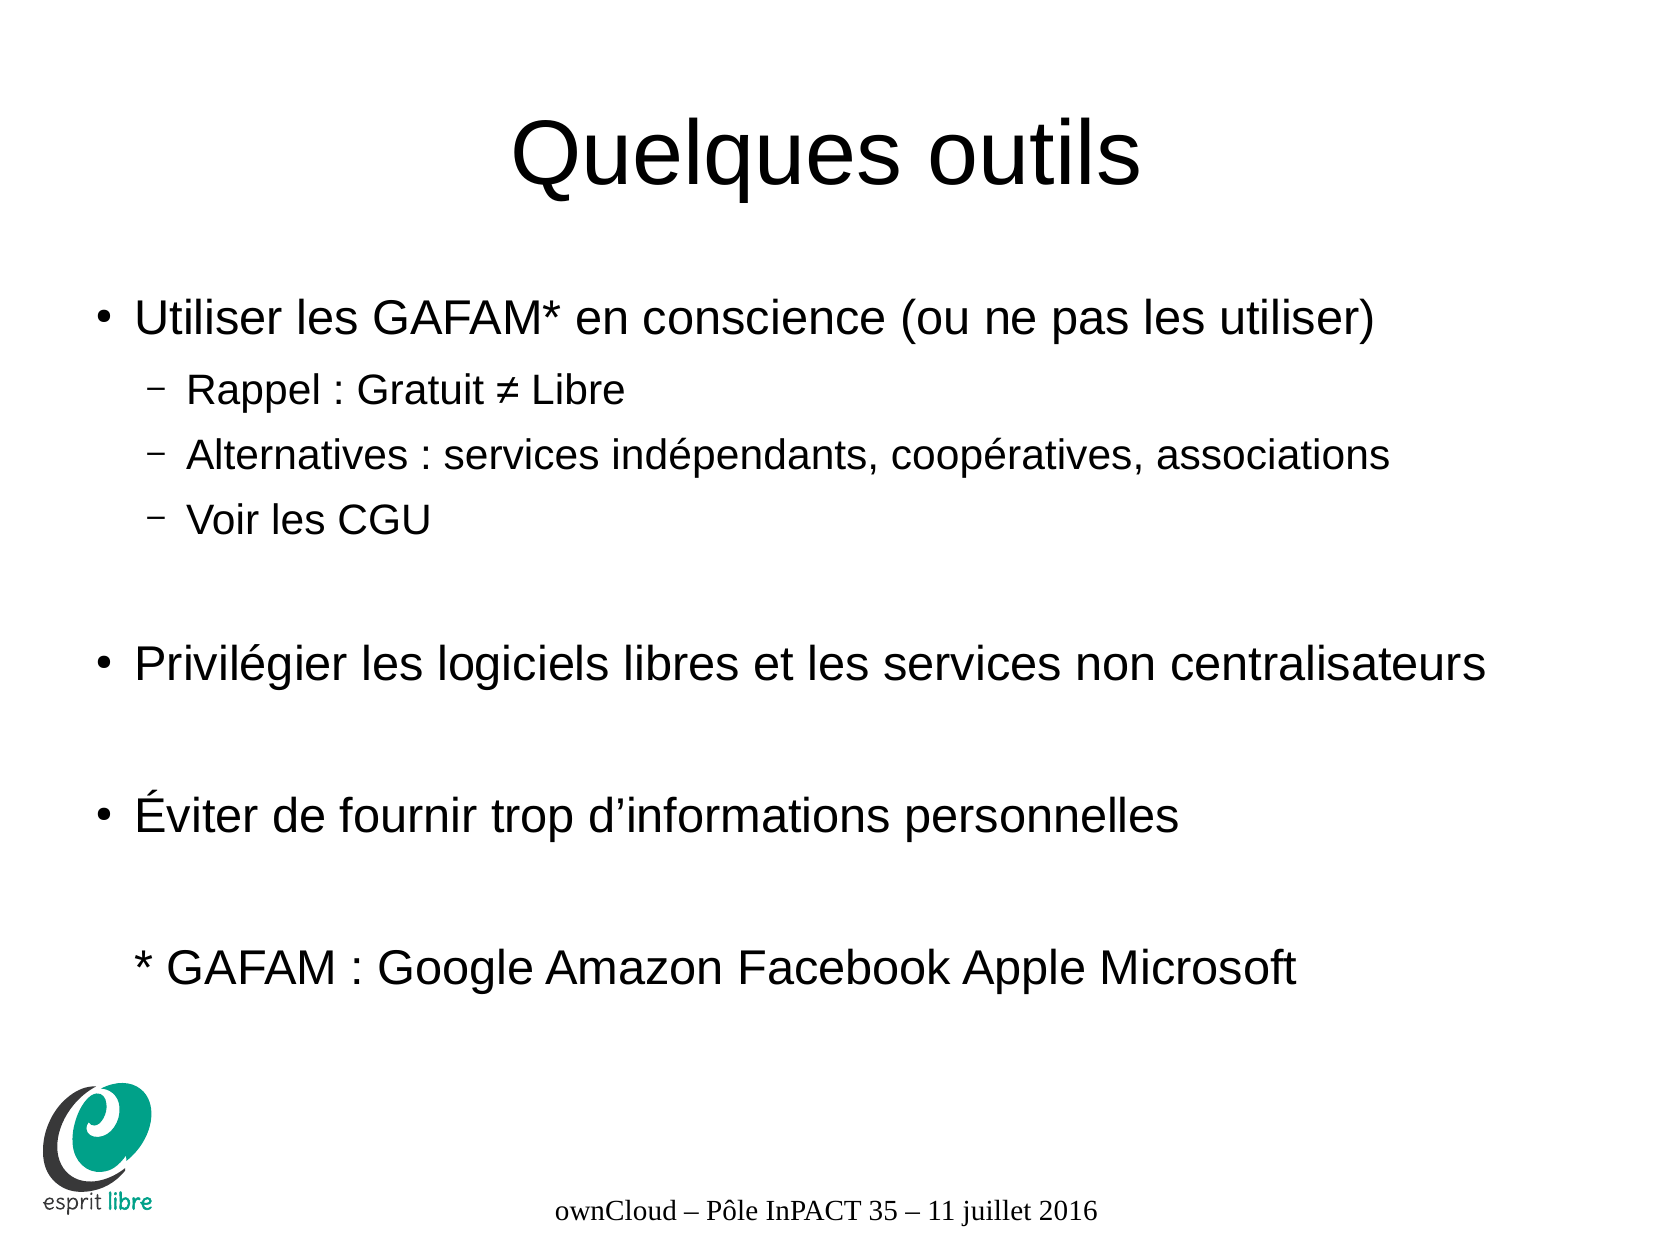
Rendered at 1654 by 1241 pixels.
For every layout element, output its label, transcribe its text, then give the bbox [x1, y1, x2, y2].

title Quelques outils [82, 49, 1571, 257]
list Utiliser les GAFAM* en conscience (ou ne pas les utiliser) Rappel : Gratuit ≠ Libre Alternatives : services indépendants, coopératives, associations Voir les CGU Privilégier les logiciels libres et les services non centralisateurs Éviter de fournir trop d’informations personnelles * GAFAM : Google Amazon Facebook Apple Microsoft [82, 290, 1571, 1010]
